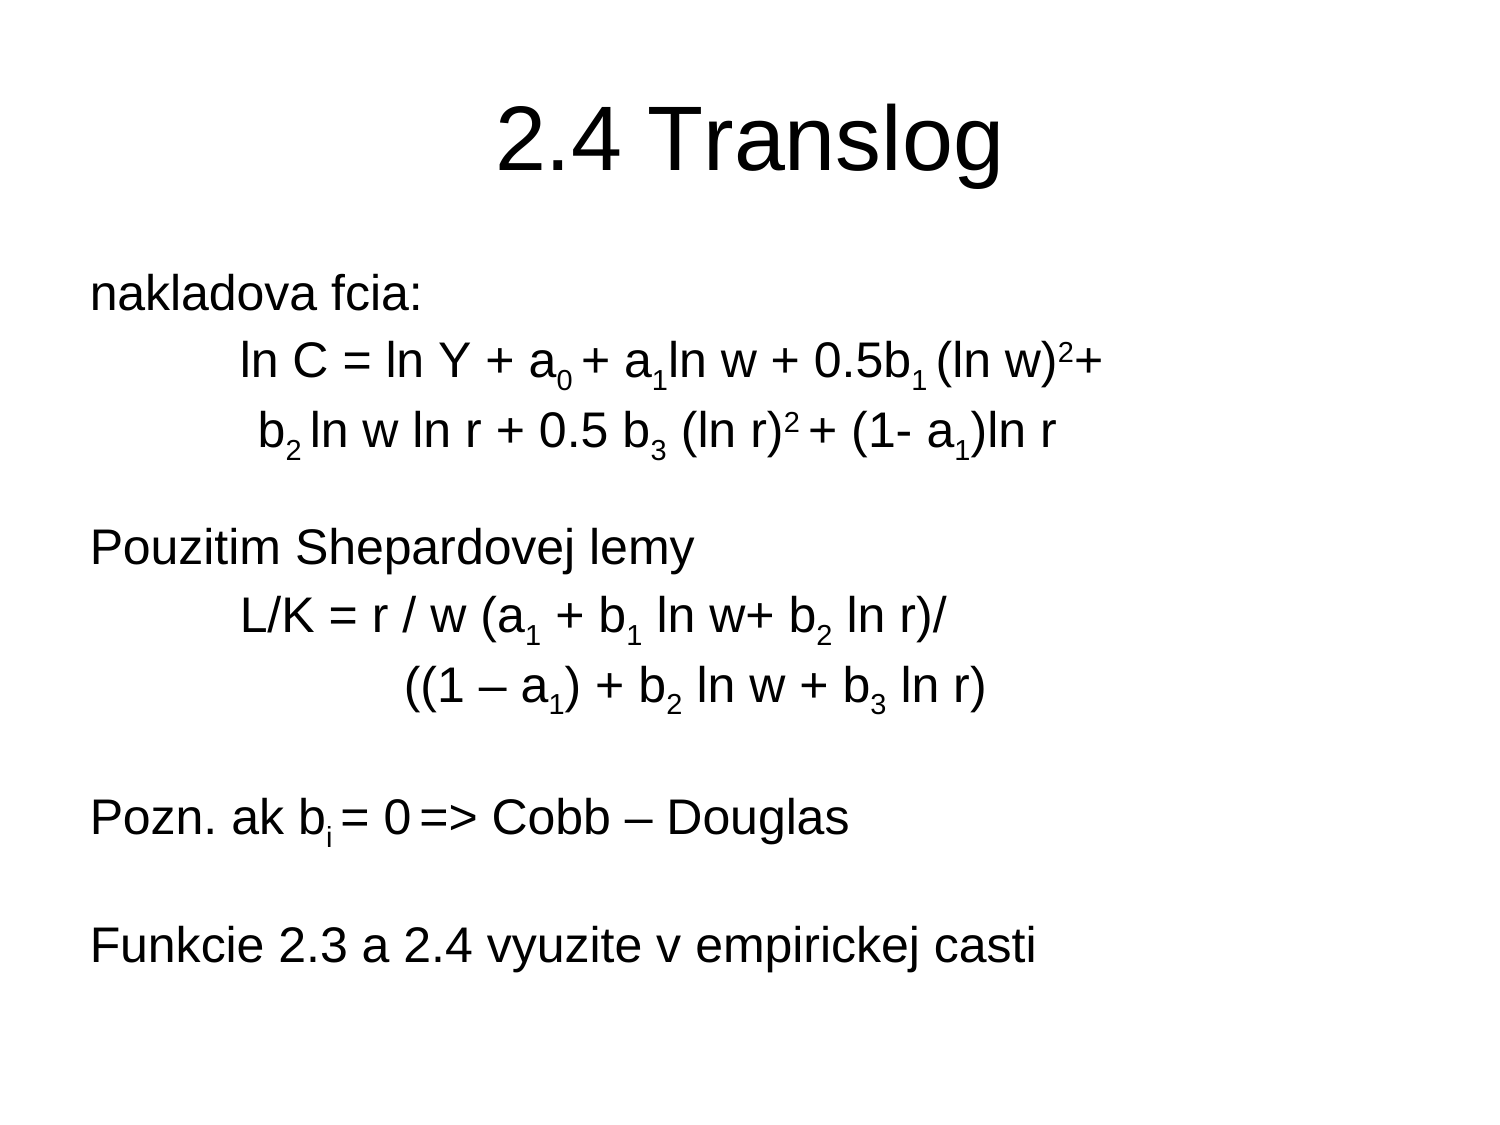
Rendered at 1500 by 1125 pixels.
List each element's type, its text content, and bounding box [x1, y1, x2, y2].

title 2.4 Translog [75, 45, 1426, 233]
list nakladova fcia: ln C = ln Y + a0 + a1ln w + 0.5b1 (ln w)2+ b2 ln w ln r + 0.5 b3 (ln r)2 + (1- a1)ln r Pouzitim Shepardovej lemy L/K = r / w (a1 + b1 ln w+ b2 ln r)/ ((1 – a1) + b2 ln w + b3 ln r) Pozn. ak bi = 0 => Cobb – Douglas Funkcie 2.3 a 2.4 vyuzite v empirickej casti [75, 262, 1426, 1023]
